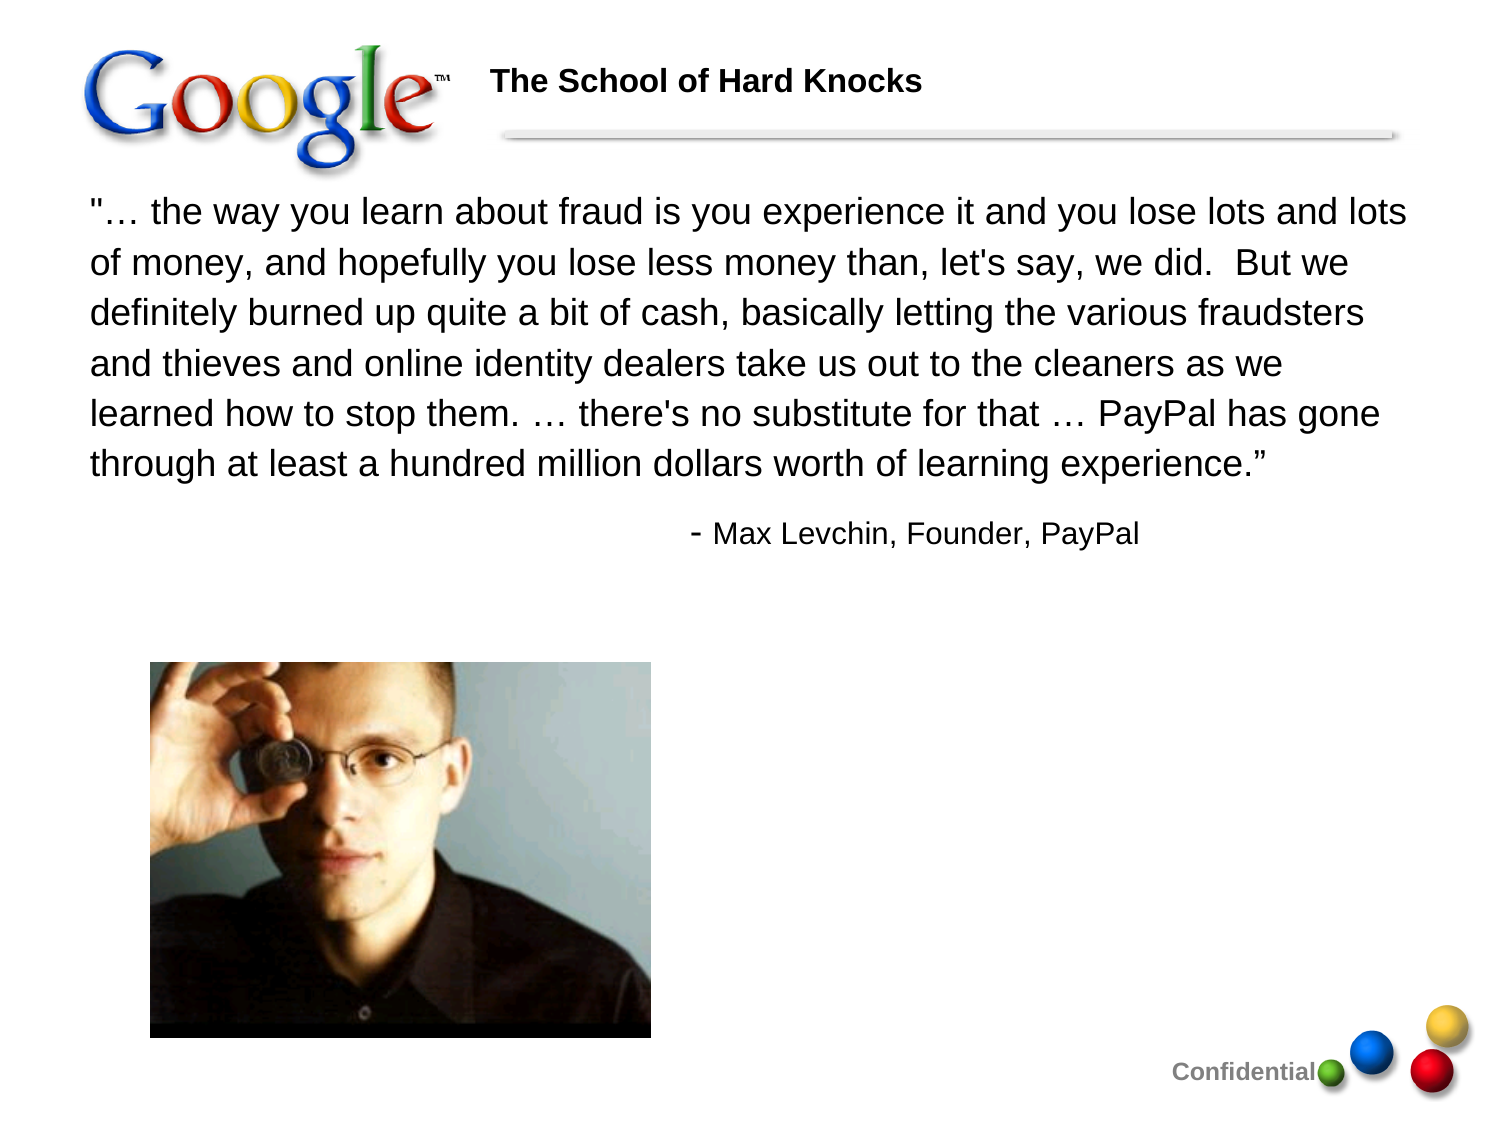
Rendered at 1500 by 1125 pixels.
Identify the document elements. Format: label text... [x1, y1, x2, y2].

title The School of Hard Knocks [474, 37, 1450, 126]
picture [150, 662, 651, 1038]
list "… the way you learn about fraud is you experience it and you lose lots and lots of money, and hopefully you lose less money than, let's say, we did. But we definitely burned up quite a bit of cash, basically letting the various fraudsters and thieves and online identity dealers take us out to the cleaners as we learned how to stop them. … there's no substitute for that … PayPal has gone through at least a hundred million dollars worth of learning experience.” - Max Levchin, Founder, PayPal [75, 174, 1426, 751]
